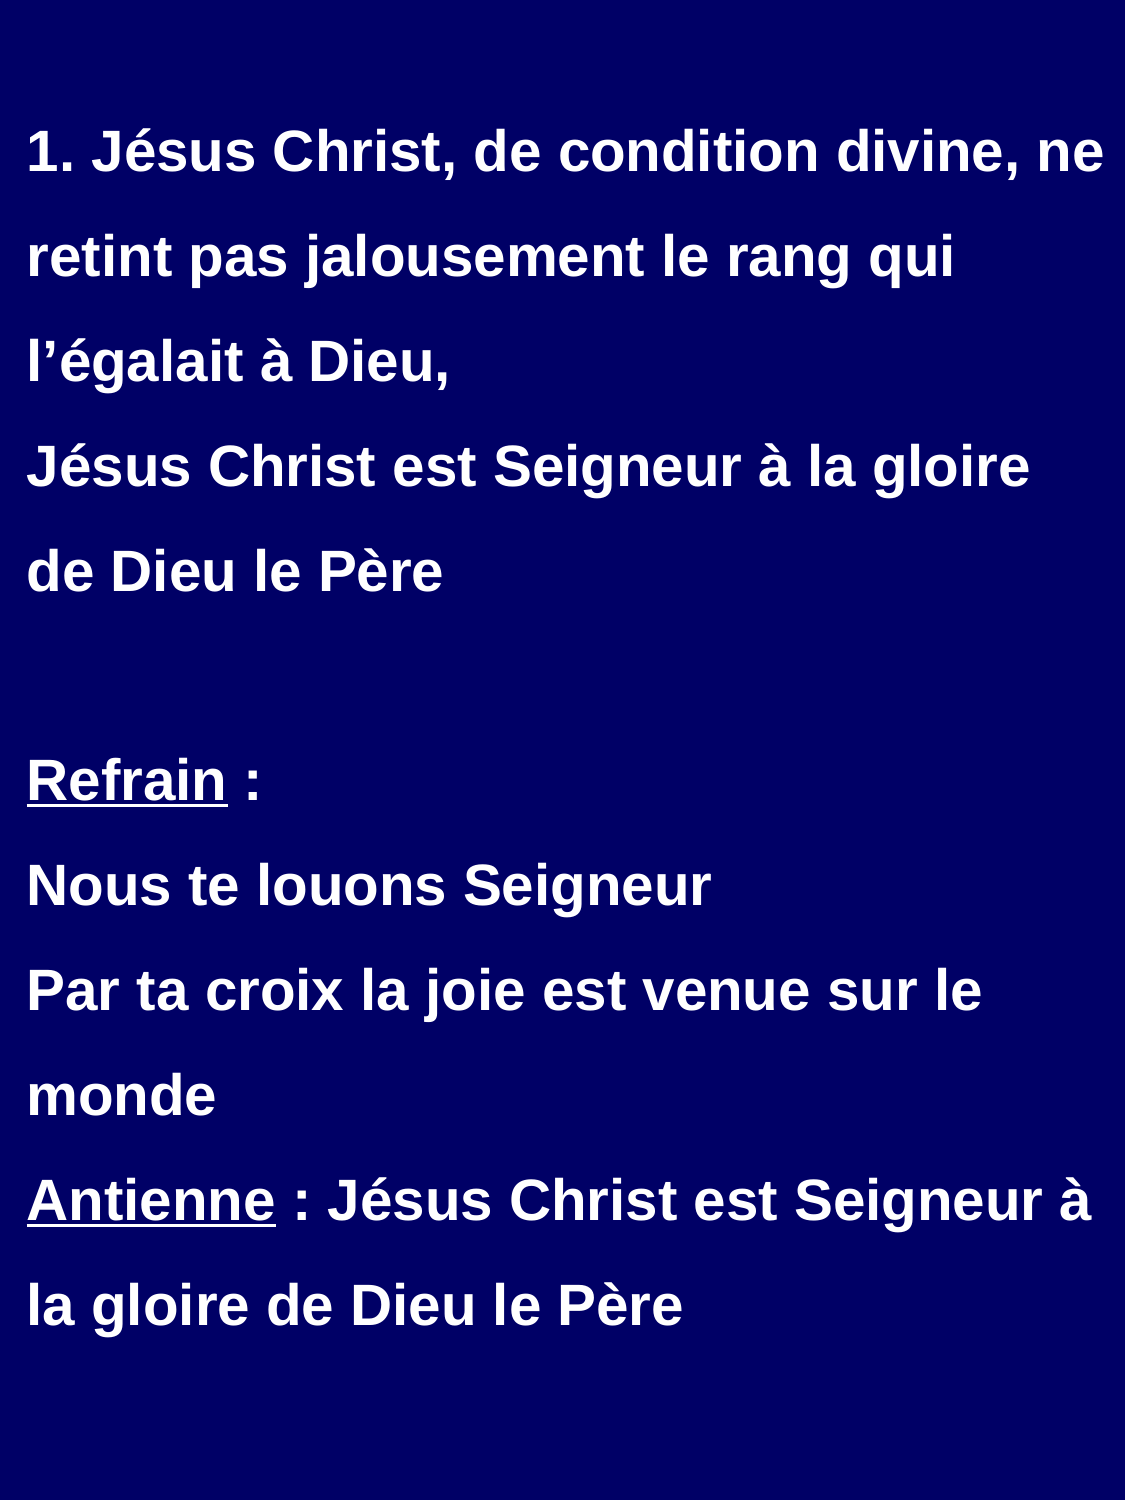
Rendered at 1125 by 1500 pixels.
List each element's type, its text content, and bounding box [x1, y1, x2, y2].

text_box 1. Jésus Christ, de condition divine, ne retint pas jalousement le rang qui l’égalait à Dieu, Jésus Christ est Seigneur à la gloire de Dieu le Père Refrain : Nous te louons Seigneur Par ta croix la joie est venue sur le monde Antienne : Jésus Christ est Seigneur à la gloire de Dieu le Père [11, 5, 1125, 1500]
